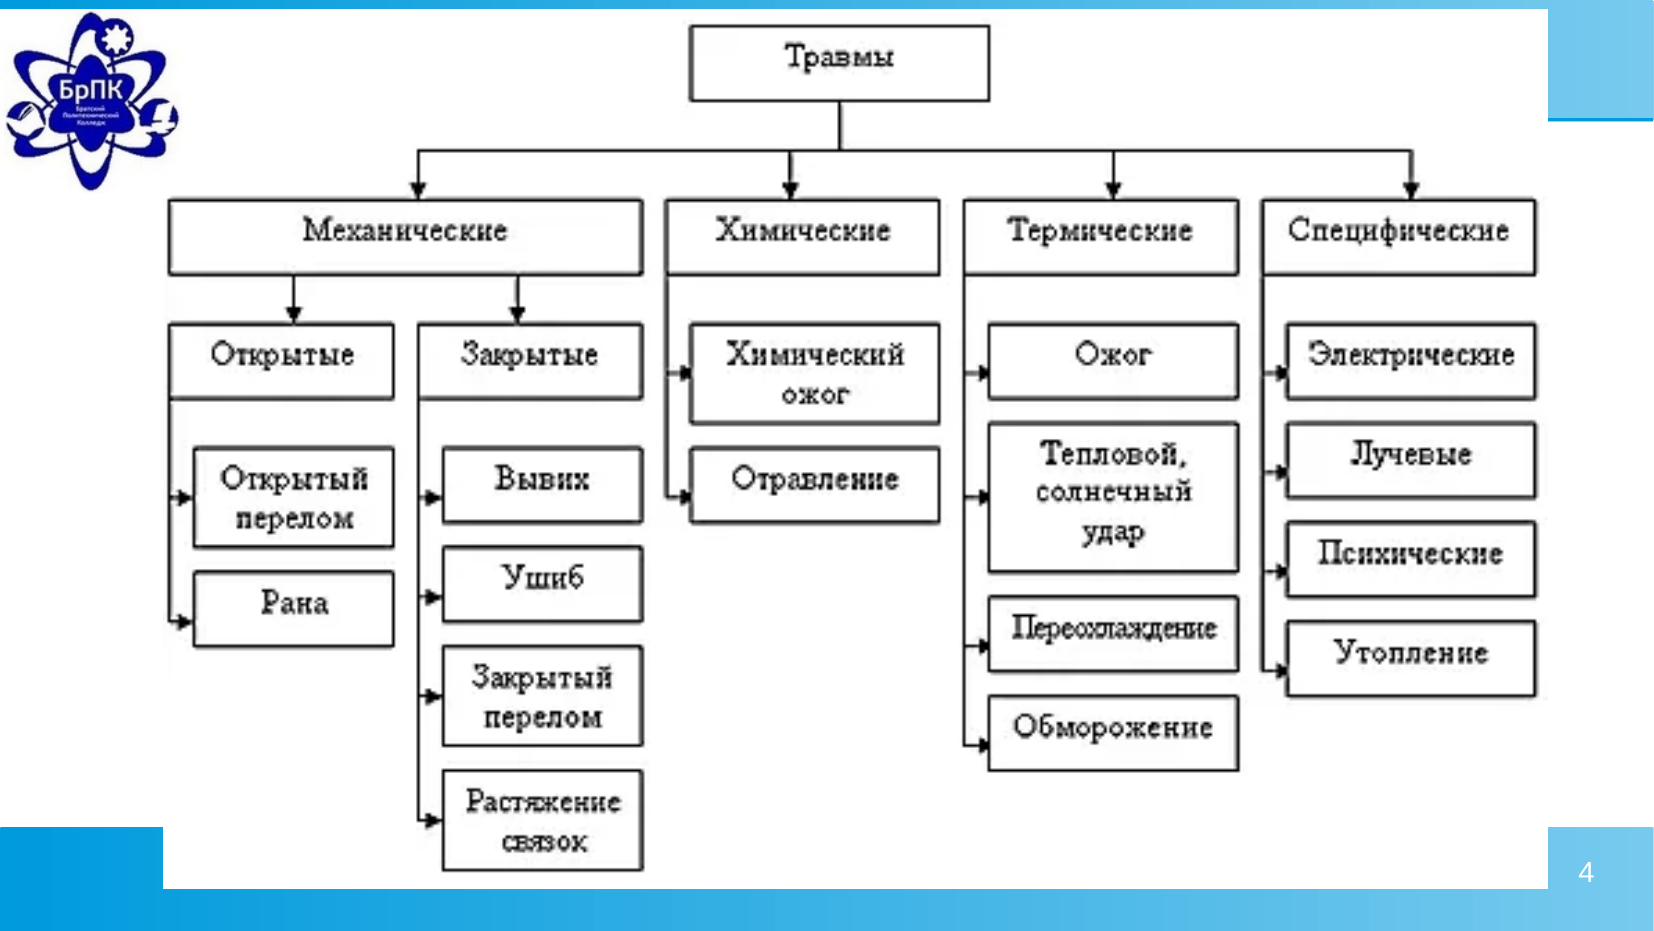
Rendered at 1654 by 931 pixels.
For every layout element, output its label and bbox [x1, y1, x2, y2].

picture [0, 9, 1548, 889]
